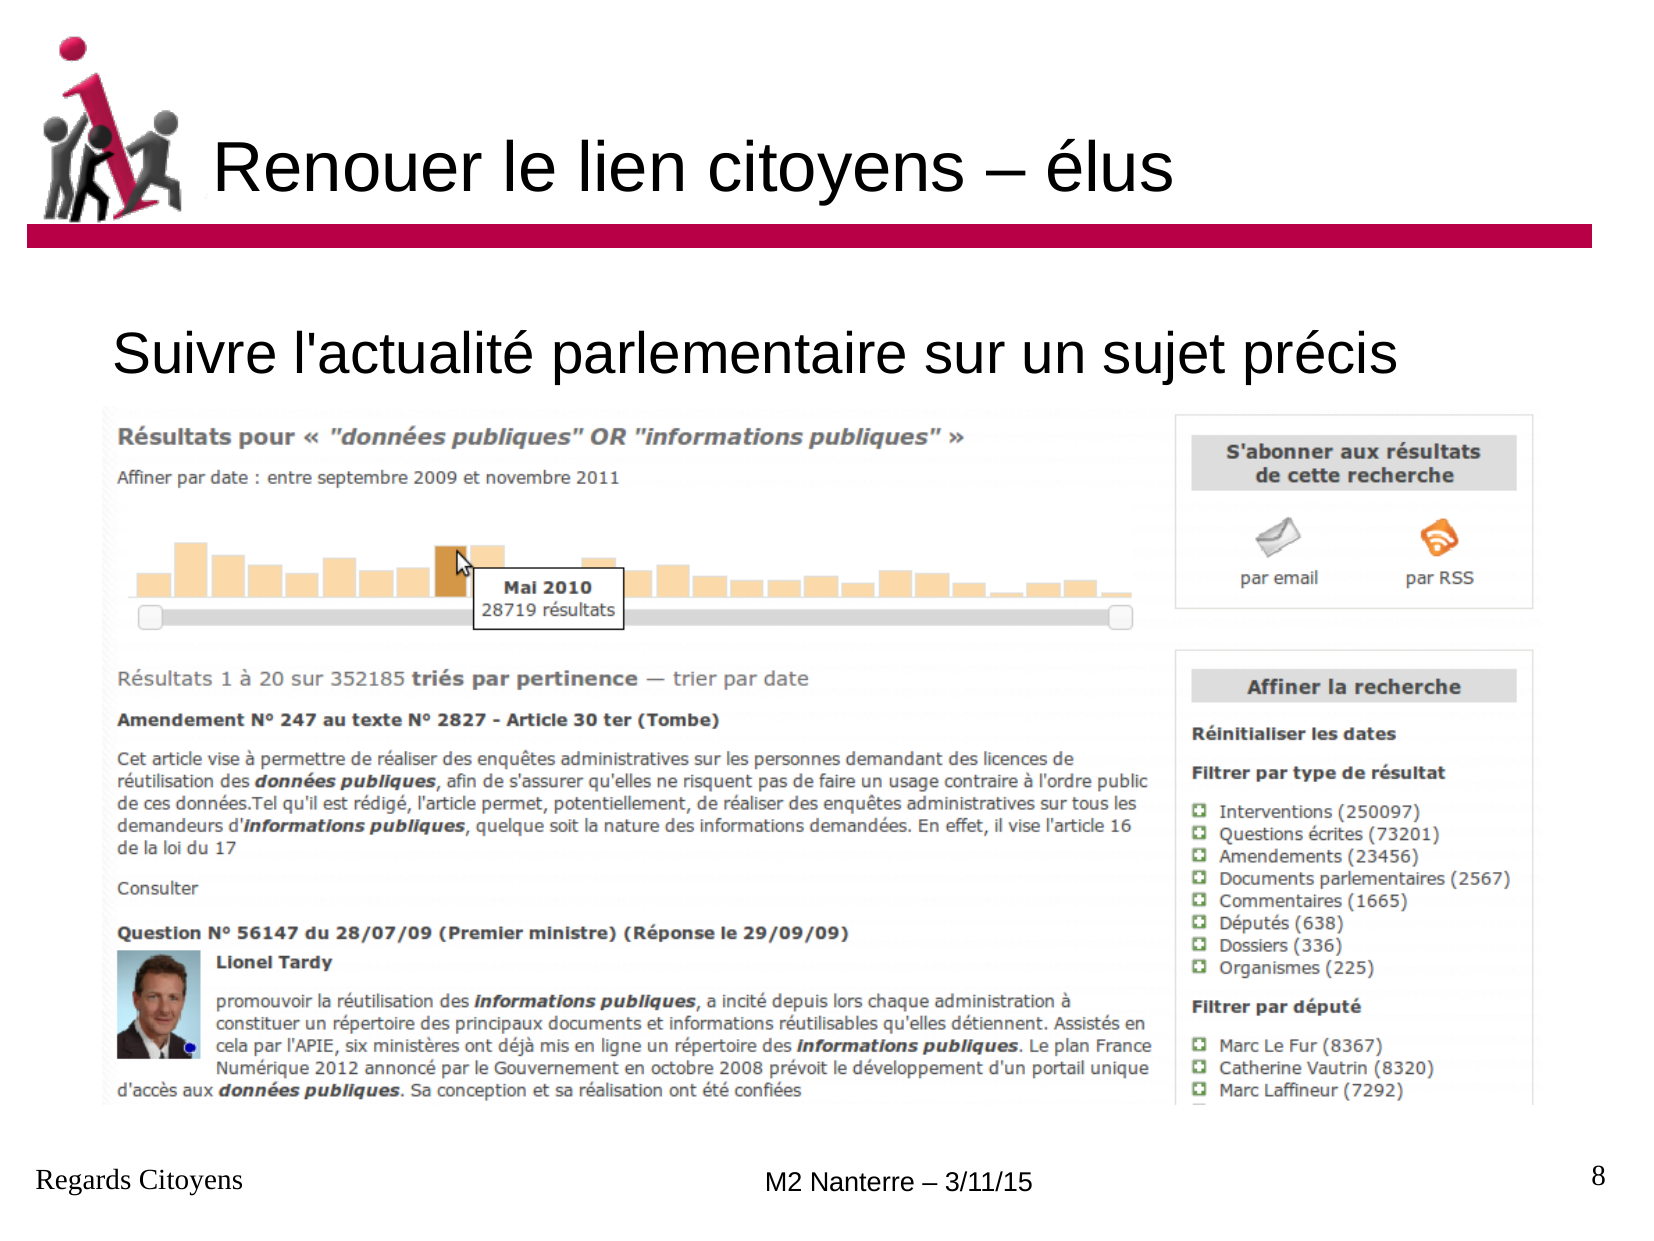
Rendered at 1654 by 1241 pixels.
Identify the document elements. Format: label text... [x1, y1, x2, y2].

title Renouer le lien citoyens – élus [212, 70, 1601, 264]
picture [27, 31, 208, 224]
list Suivre l'actualité parlementaire sur un sujet précis [41, 321, 1636, 1140]
picture [102, 406, 1542, 1105]
